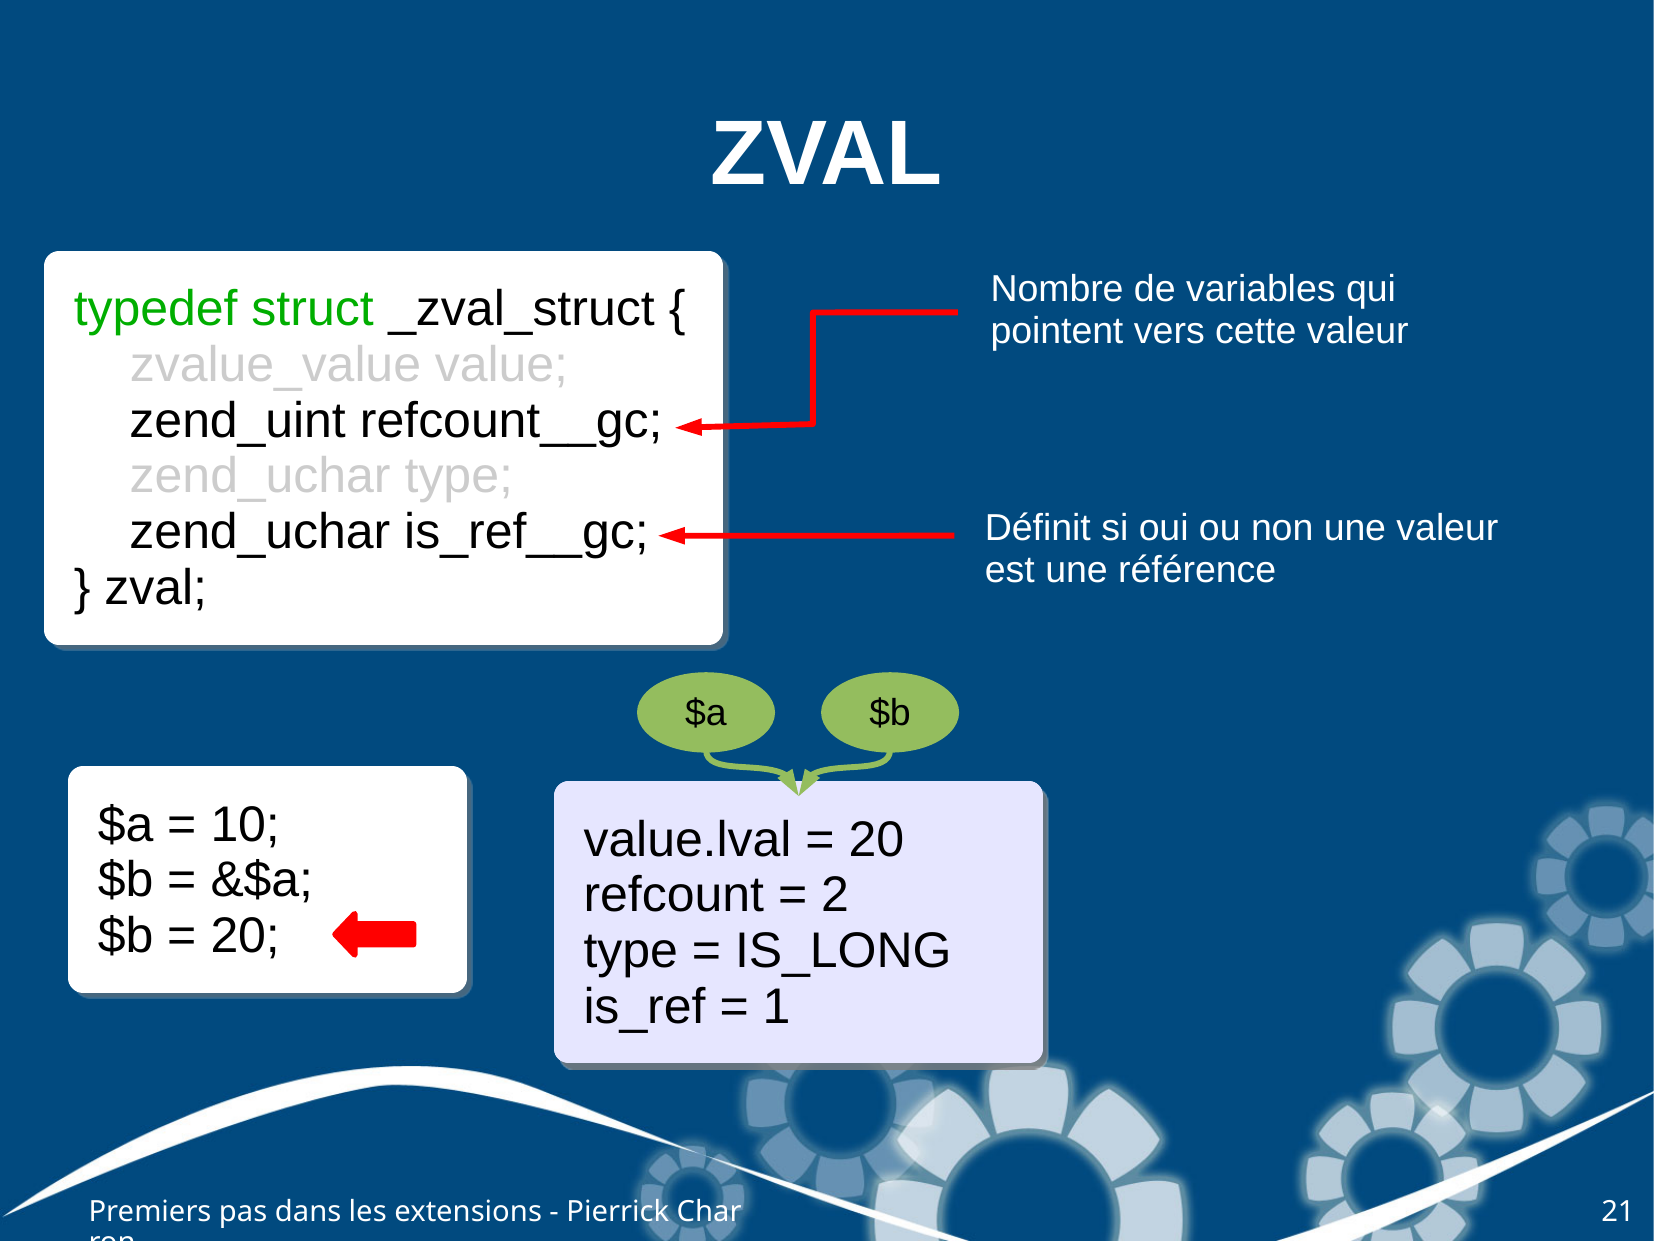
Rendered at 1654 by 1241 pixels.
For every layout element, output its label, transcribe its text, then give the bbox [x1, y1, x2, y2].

list value.lval = 20 refcount = 2 type = IS_LONG is_ref = 1 [568, 796, 1029, 1049]
picture [0, 0, 1654, 1241]
title ZVAL [82, 56, 1571, 250]
list typedef struct _zval_struct { zvalue_value value; zend_uint refcount__gc; zend_uchar type; zend_uchar is_ref__gc; } zval; [59, 265, 709, 630]
text_box [335, 913, 414, 955]
list $a = 10; $b = &$a; $b = 20; [83, 781, 453, 978]
text_box Définit si oui ou non une valeur est une référence [967, 495, 1524, 601]
text_box $a [639, 675, 773, 750]
text_box Nombre de variables qui pointent vers cette valeur [972, 256, 1529, 362]
text_box $b [824, 675, 957, 750]
